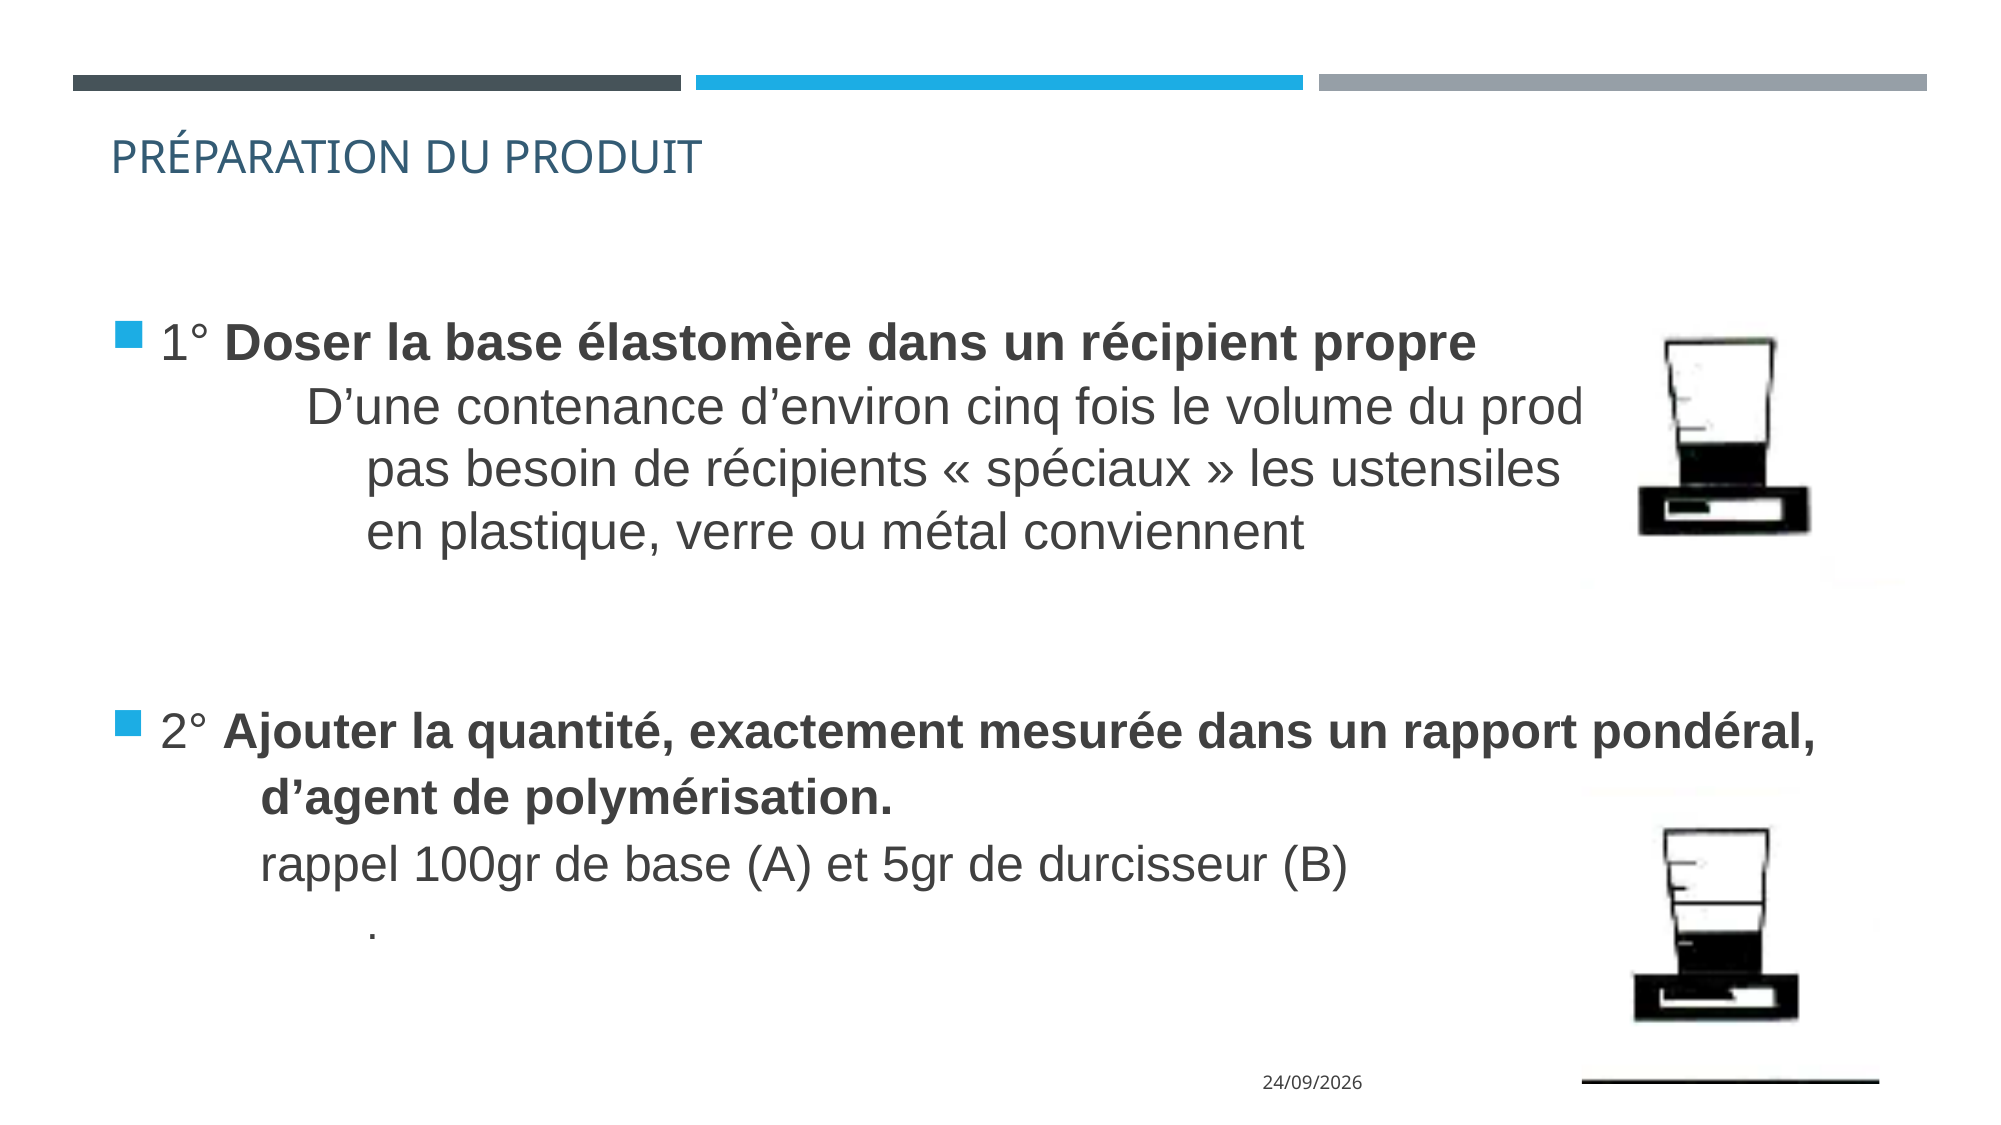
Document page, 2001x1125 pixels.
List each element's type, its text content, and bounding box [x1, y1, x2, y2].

text_box 22/10/2021 [1247, 1053, 1715, 1114]
title Préparation du produit [95, 115, 1905, 191]
chart [1581, 786, 1880, 1084]
chart [1580, 264, 1905, 589]
list 1° Doser la base élastomère dans un récipient propre D’une contenance d’environ cinq fois le volume du produit pas besoin de récipients « spéciaux » les ustensiles en plastique, verre ou métal conviennent 2° Ajouter la quantité, exactement mesurée dans un rapport pondéral, d’agent de polymérisation. rappel 100gr de base (A) et 5gr de durcisseur (B) . [95, 200, 1905, 1064]
